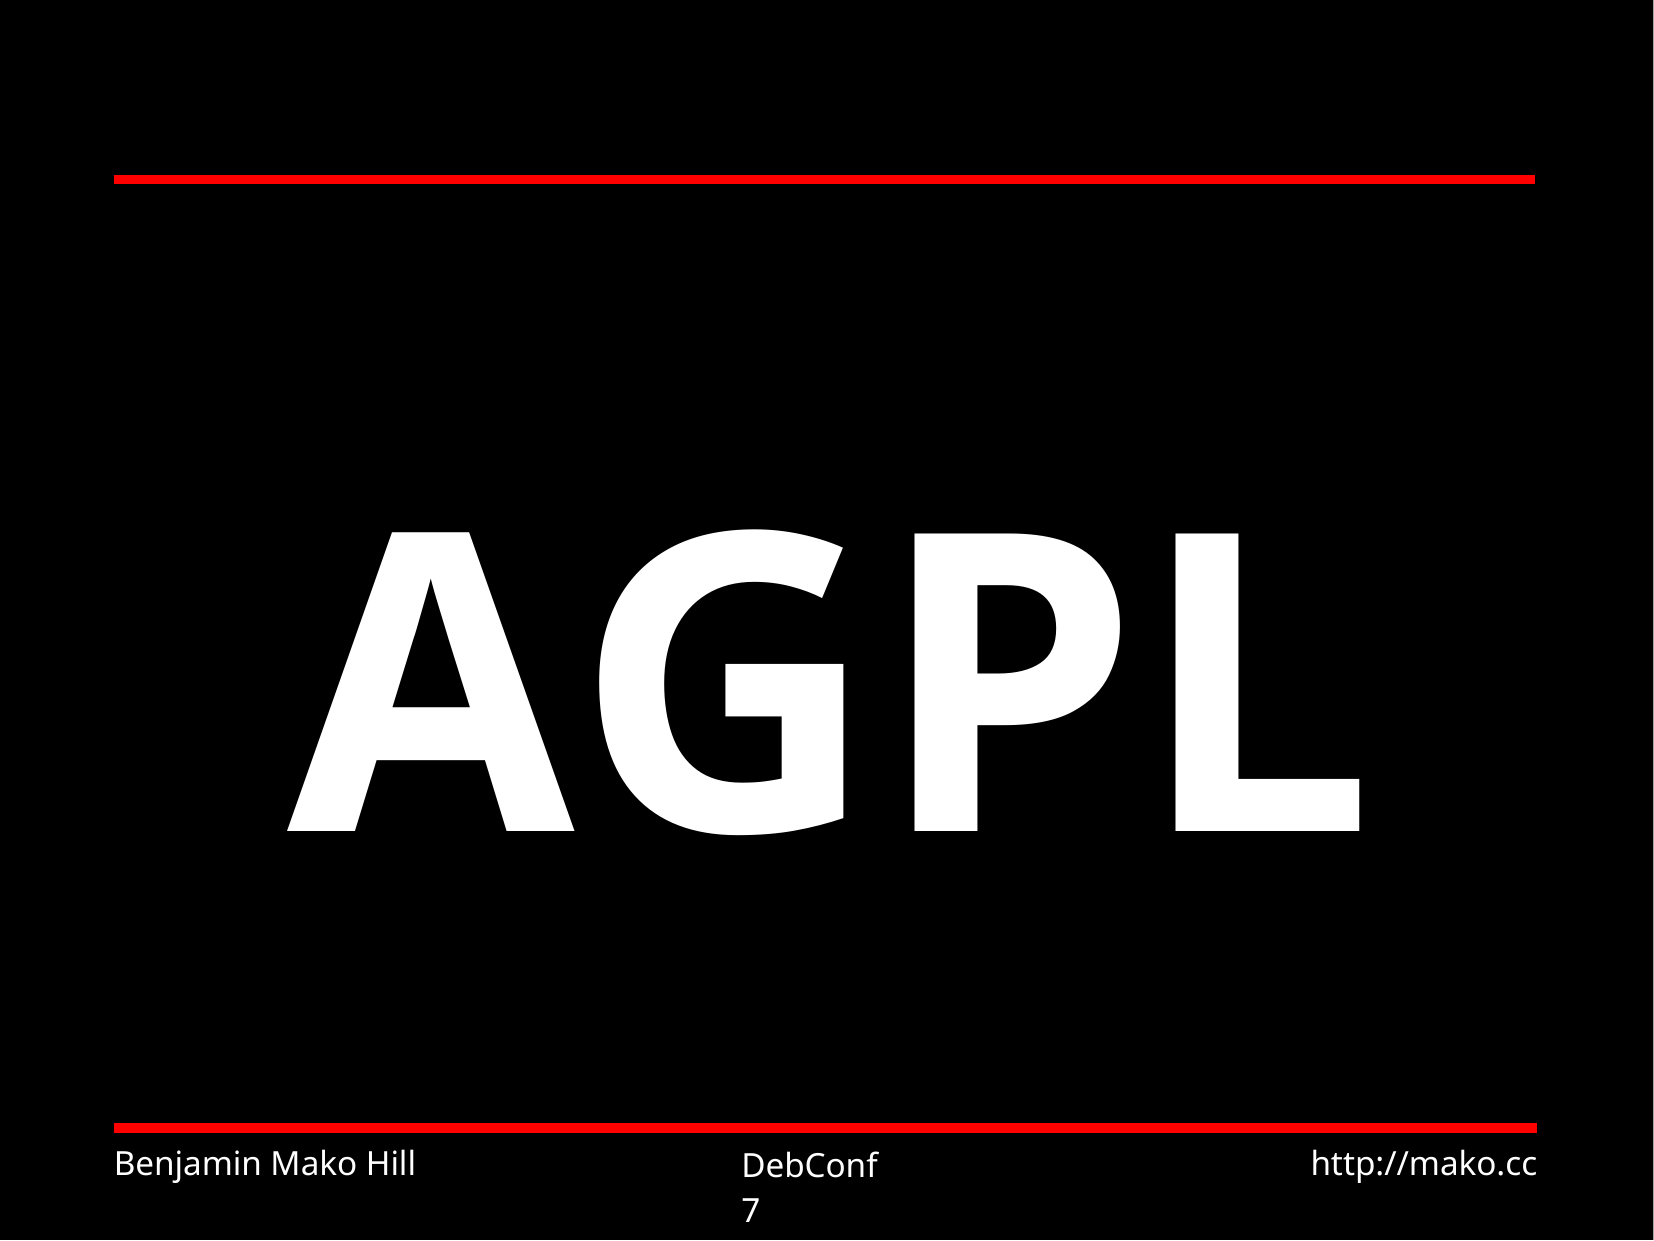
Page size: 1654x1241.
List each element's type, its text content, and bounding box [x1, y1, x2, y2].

subtitle AGPL [133, 251, 1530, 1089]
